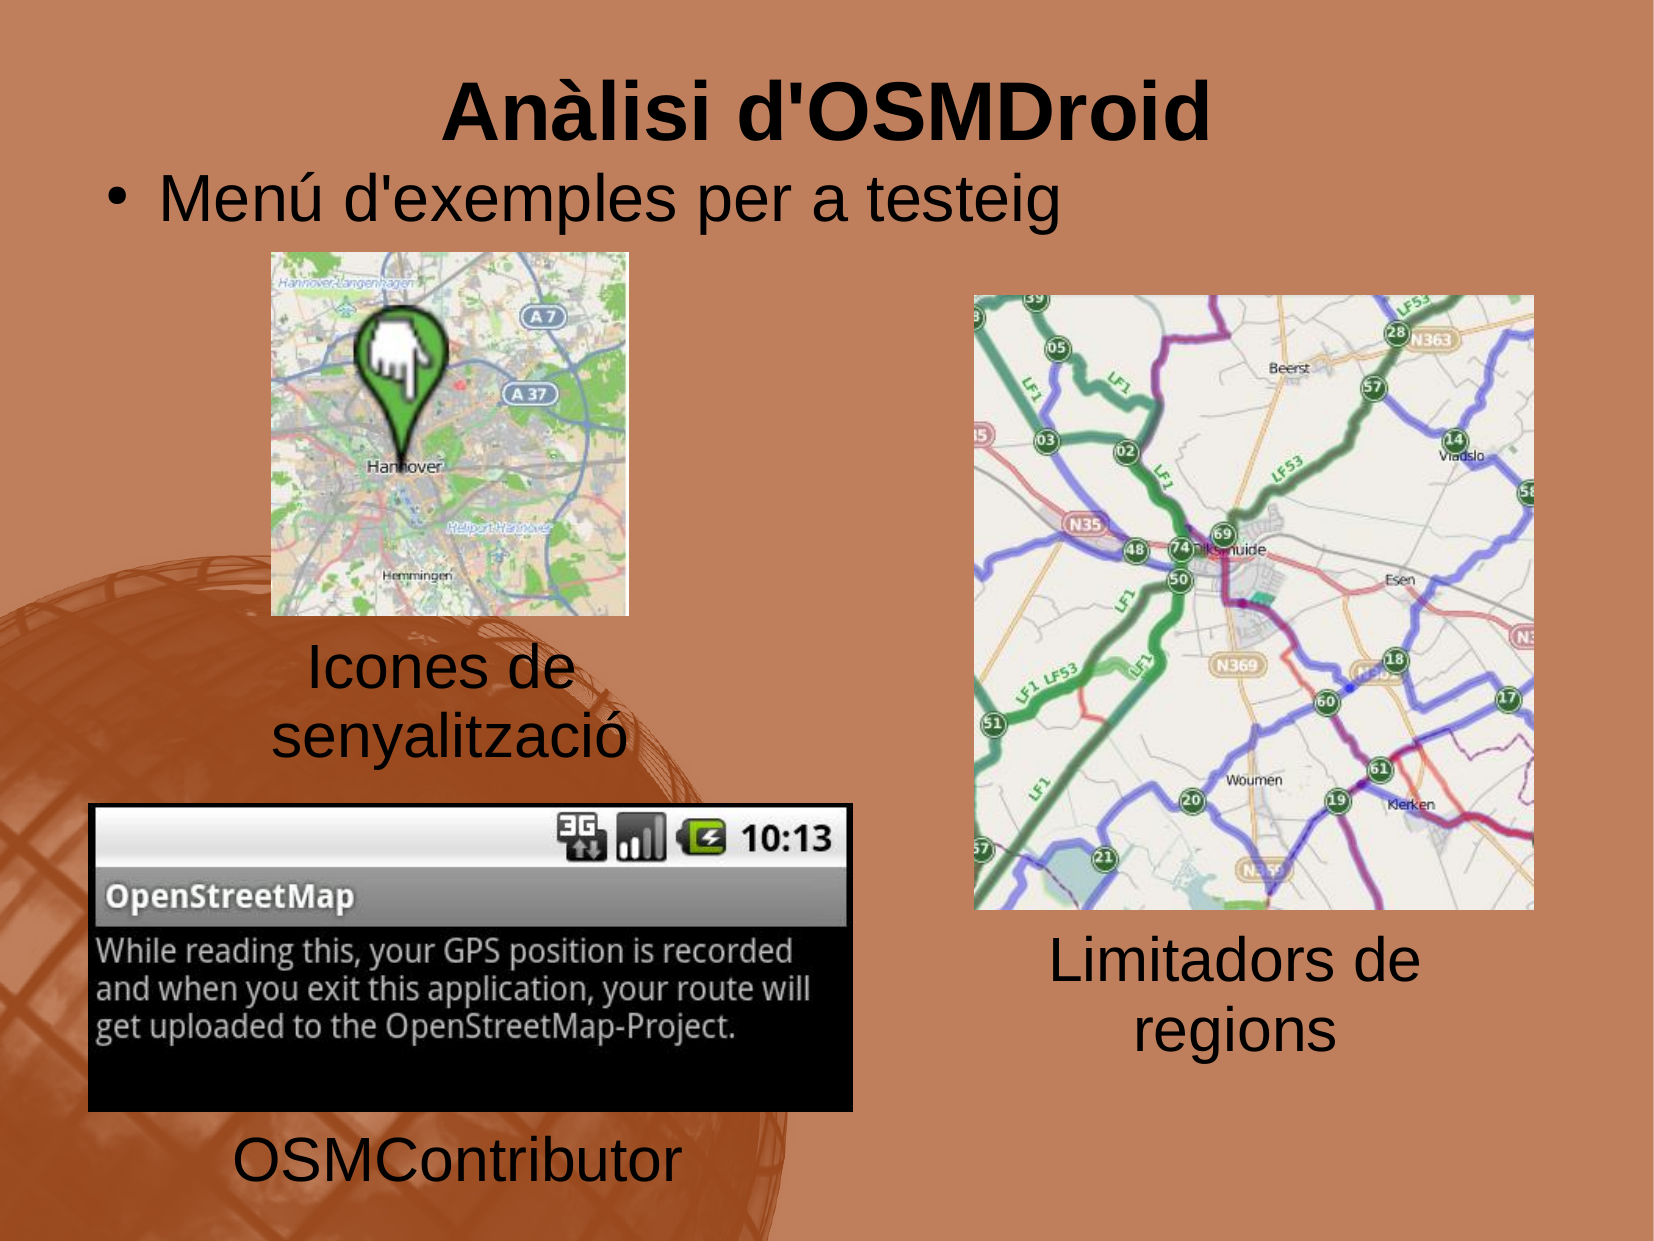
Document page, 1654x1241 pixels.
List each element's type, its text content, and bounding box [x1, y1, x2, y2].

title Anàlisi d'OSMDroid [82, 7, 1571, 216]
text_box Icones de senyalització [256, 624, 667, 779]
text_box OSMContributor [217, 1117, 720, 1202]
text_box Limitadors de regions [1033, 917, 1444, 1072]
list Menú d'exemples per a testeig [87, 160, 1122, 240]
picture [0, 0, 1654, 1241]
